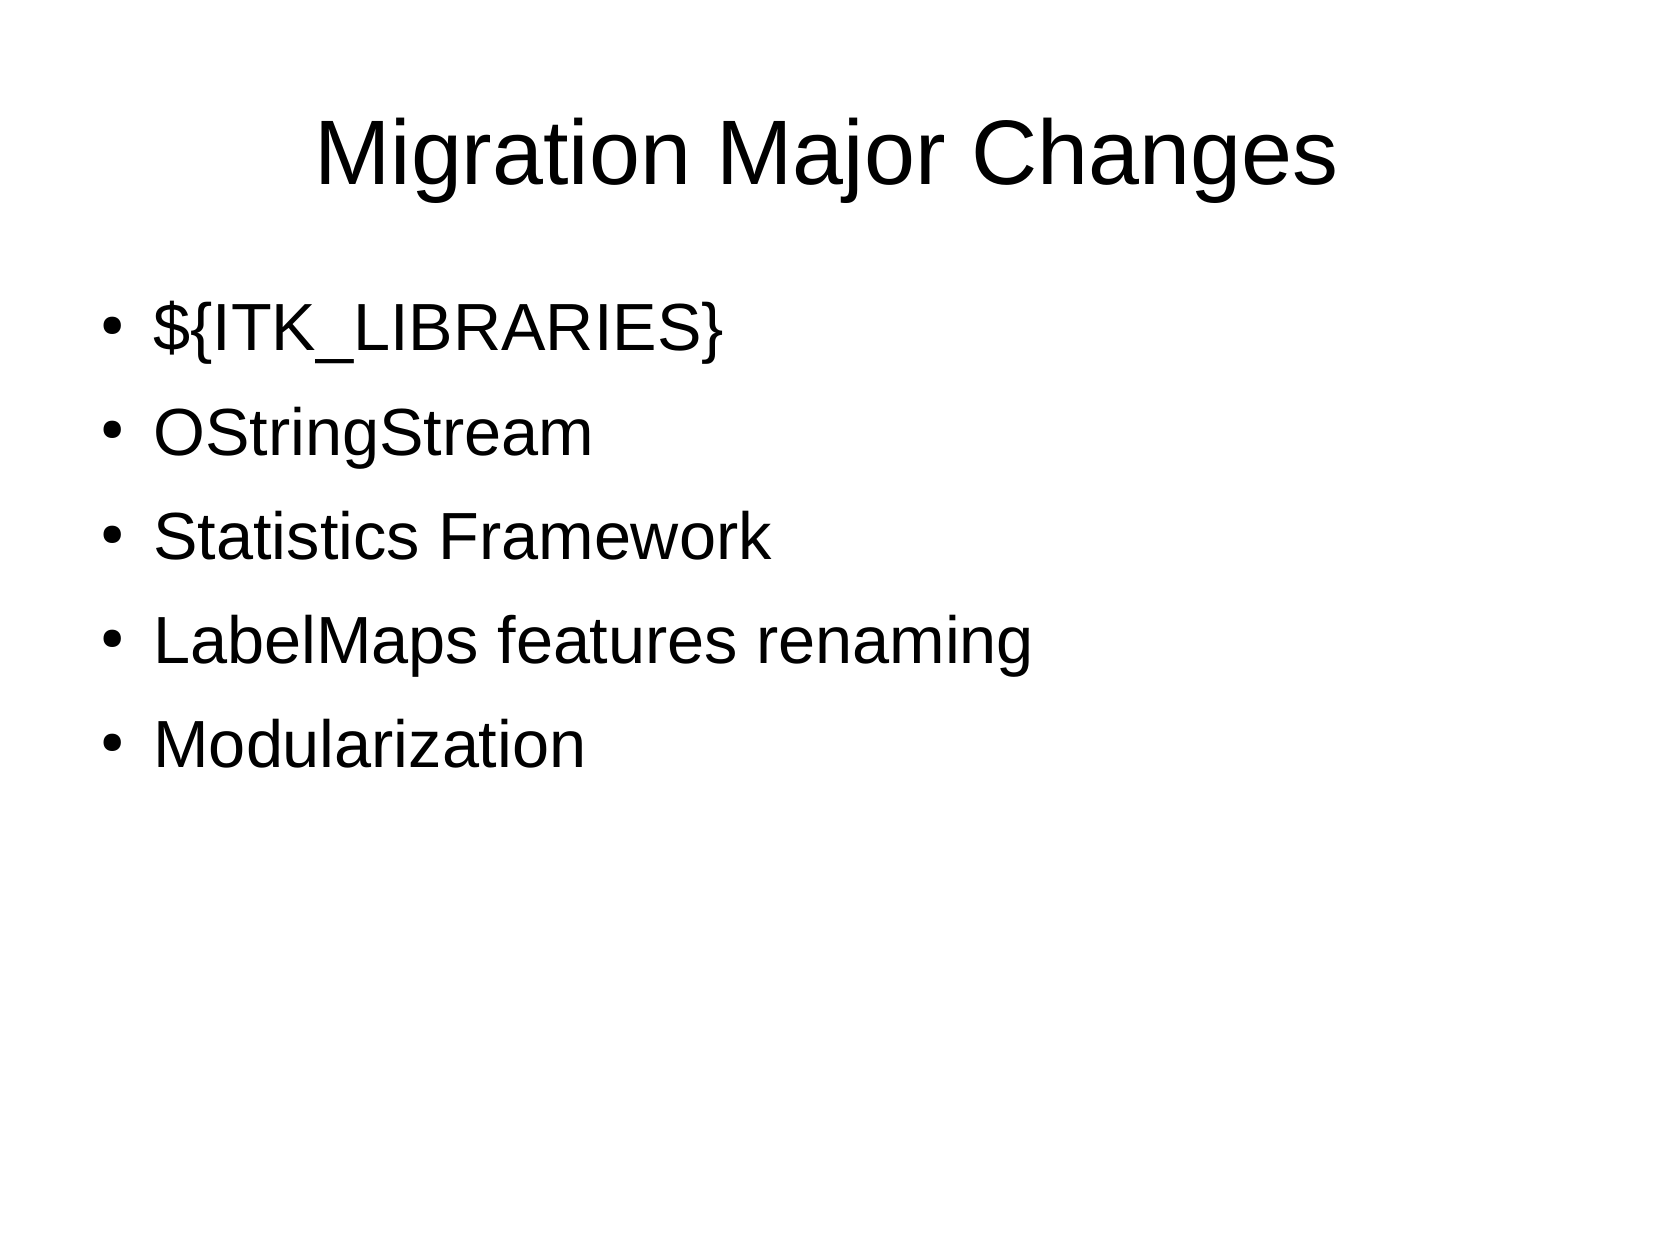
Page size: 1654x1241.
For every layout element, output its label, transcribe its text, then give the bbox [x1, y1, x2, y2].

list ${ITK_LIBRARIES} OStringStream Statistics Framework LabelMaps features renaming Modularization [82, 290, 1571, 1109]
title Migration Major Changes [82, 56, 1571, 250]
